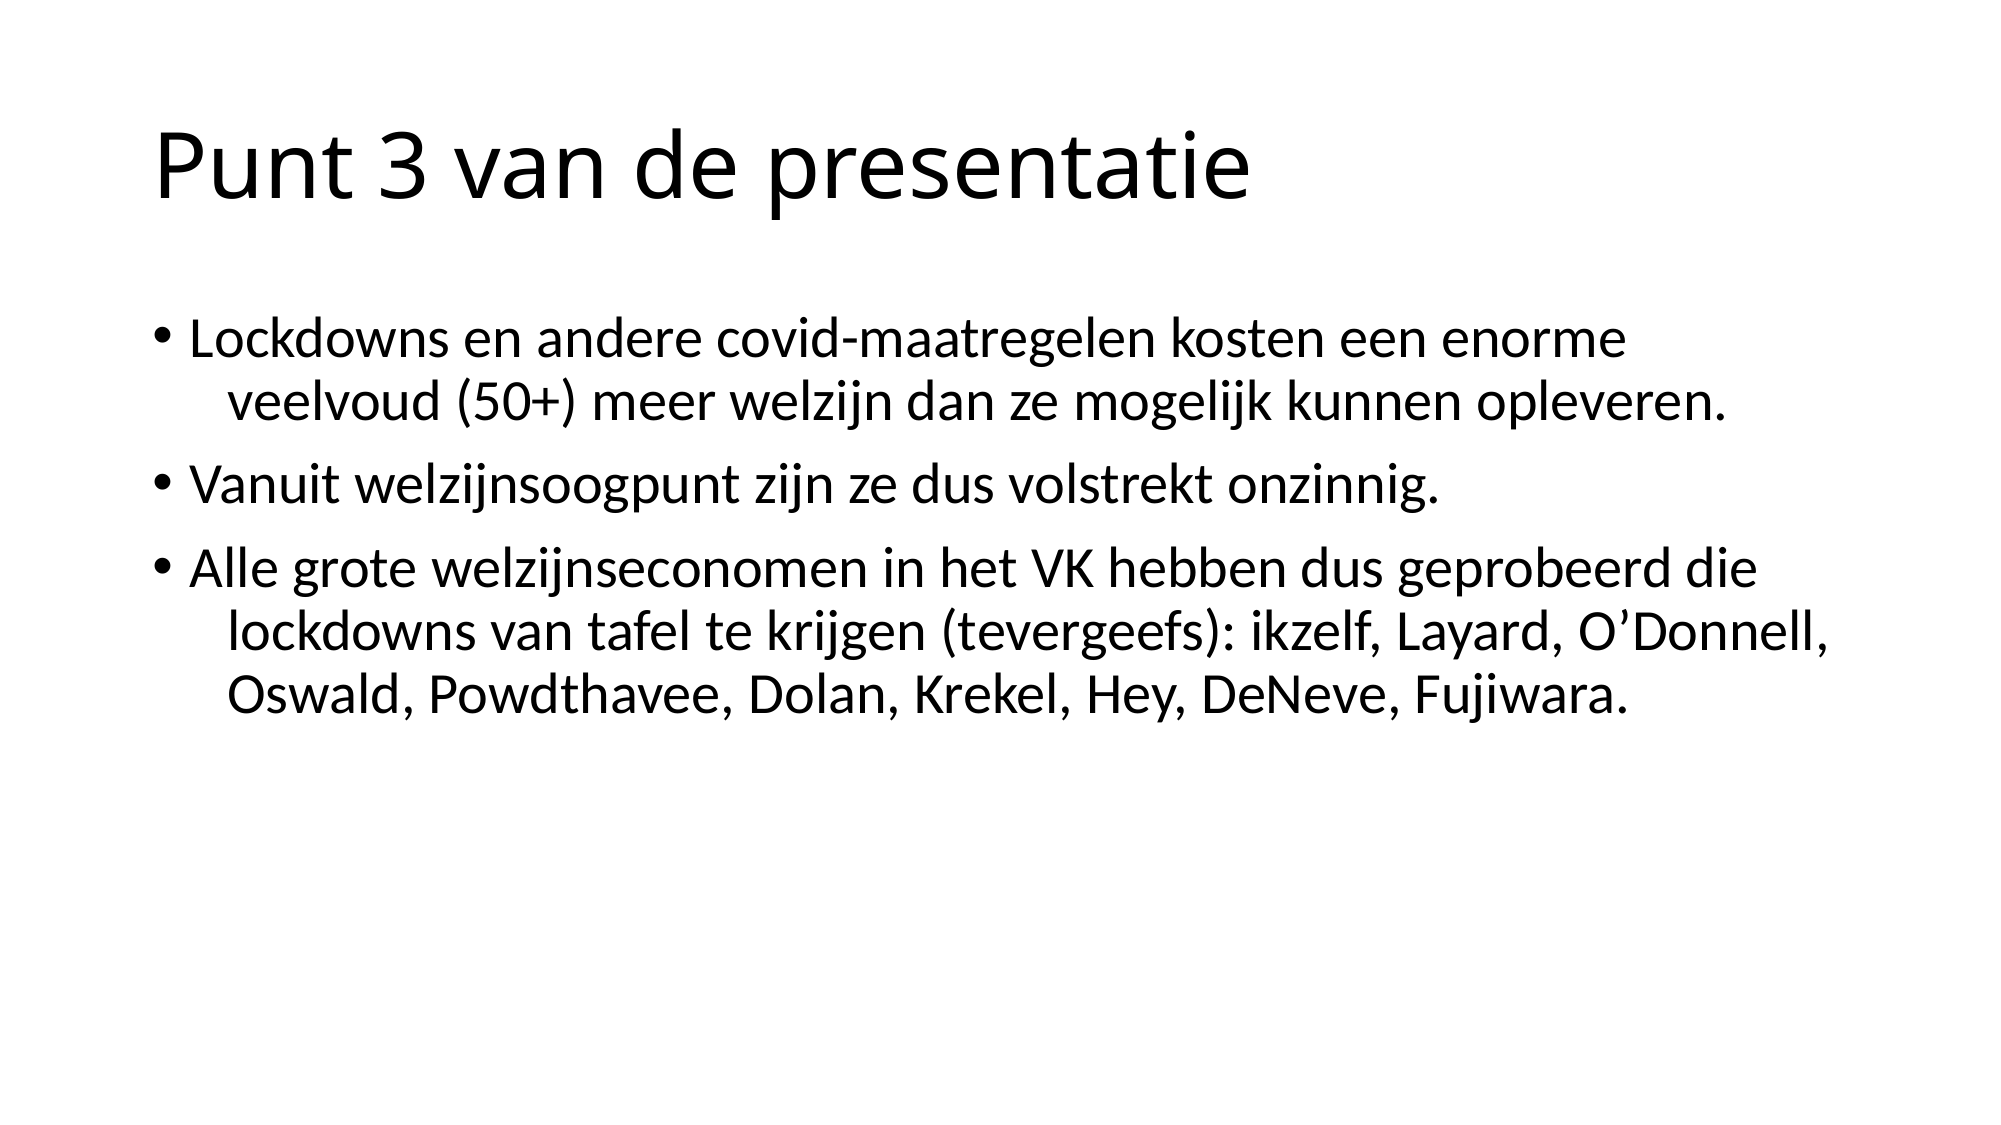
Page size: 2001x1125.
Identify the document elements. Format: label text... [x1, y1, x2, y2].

title Punt 3 van de presentatie [137, 59, 1863, 278]
list Lockdowns en andere covid-maatregelen kosten een enorme veelvoud (50+) meer welzijn dan ze mogelijk kunnen opleveren. Vanuit welzijnsoogpunt zijn ze dus volstrekt onzinnig. Alle grote welzijnseconomen in het VK hebben dus geprobeerd die lockdowns van tafel te krijgen (tevergeefs): ikzelf, Layard, O’Donnell, Oswald, Powdthavee, Dolan, Krekel, Hey, DeNeve, Fujiwara. [137, 299, 1863, 1014]
